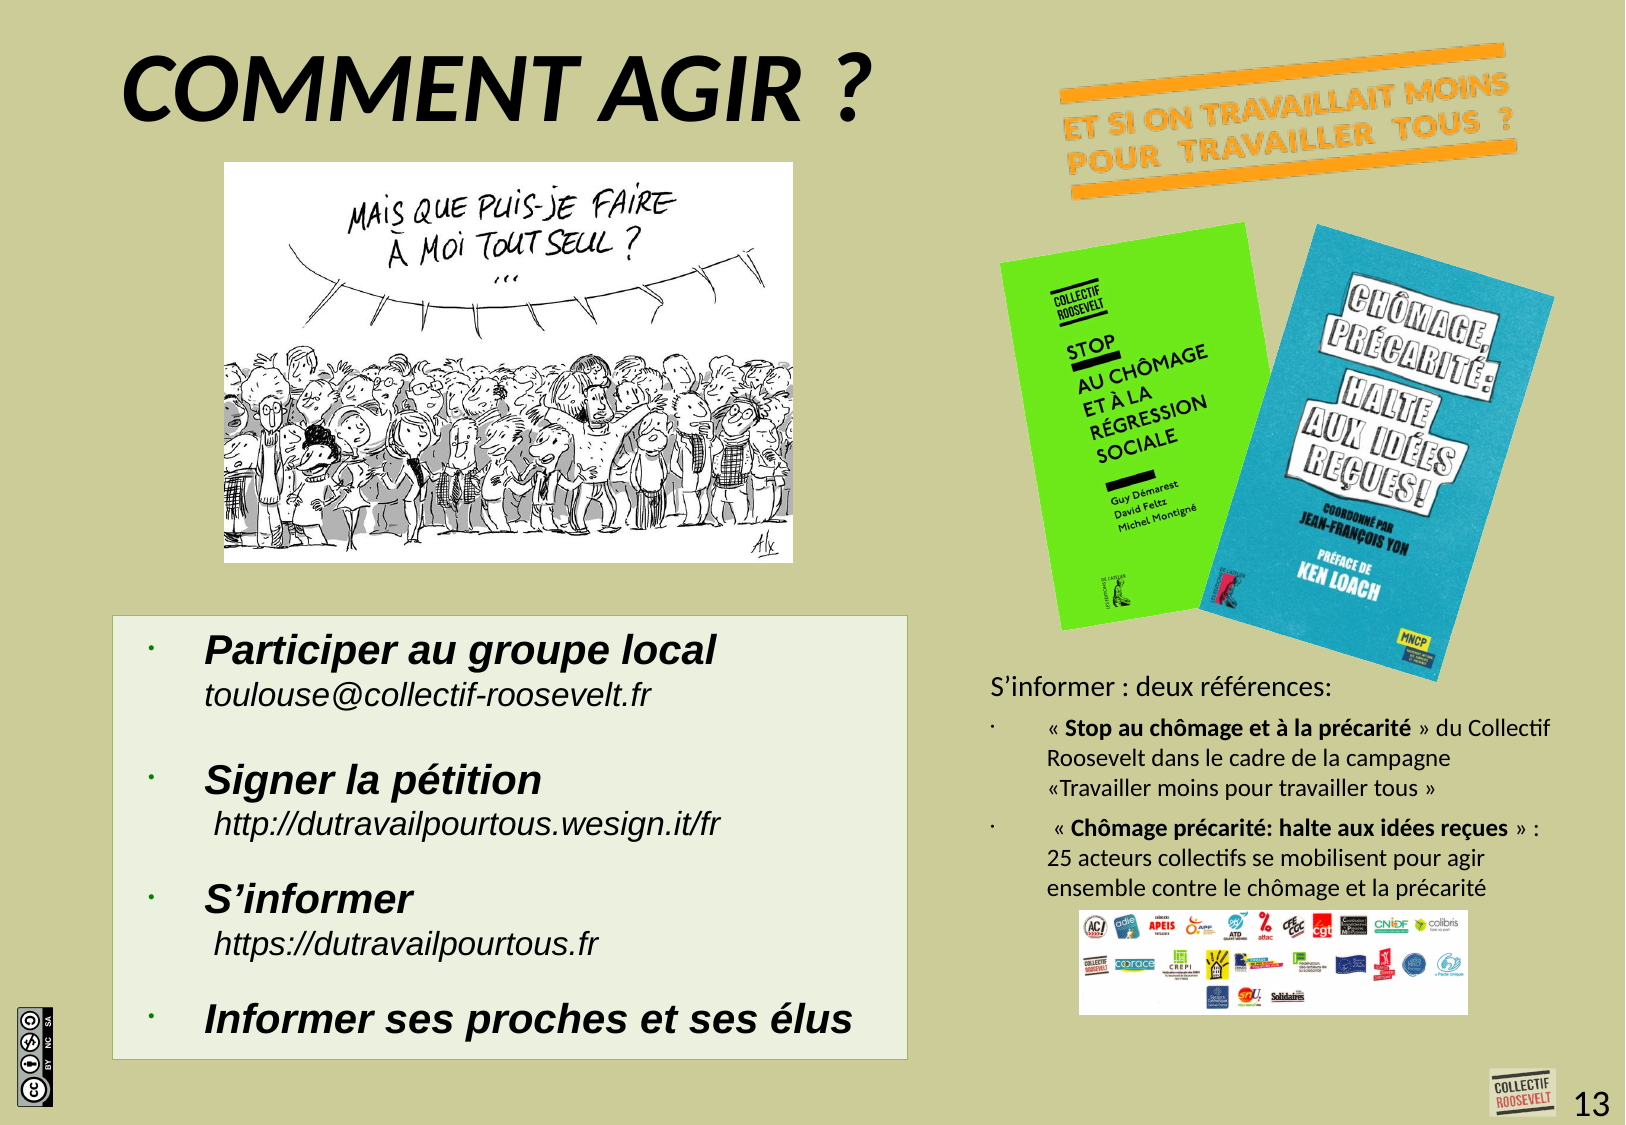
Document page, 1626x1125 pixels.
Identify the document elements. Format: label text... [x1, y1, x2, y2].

list Participer au groupe local toulouse@collectif-roosevelt.fr Signer la pétition http://dutravailpourtous.wesign.it/fr S’informer https://dutravailpourtous.fr Informer ses proches et ses élus [112, 615, 908, 1060]
text_box S’informer : deux références: « Stop au chômage et à la précarité » du Collectif Roosevelt dans le cadre de la campagne «Travailler moins pour travailler tous » « Chômage précarité: halte aux idées reçues » : 25 acteurs collectifs se mobilisent pour agir ensemble contre le chômage et la précarité [975, 659, 1572, 1046]
picture [18, 1008, 53, 1107]
picture [224, 162, 793, 563]
slide_number <numéro> [1557, 1071, 1626, 1125]
picture [999, 221, 1555, 682]
title COMMENT AGIR ? [106, 13, 1570, 99]
picture [1059, 42, 1519, 201]
picture [1489, 1068, 1557, 1117]
picture [1079, 910, 1468, 1015]
